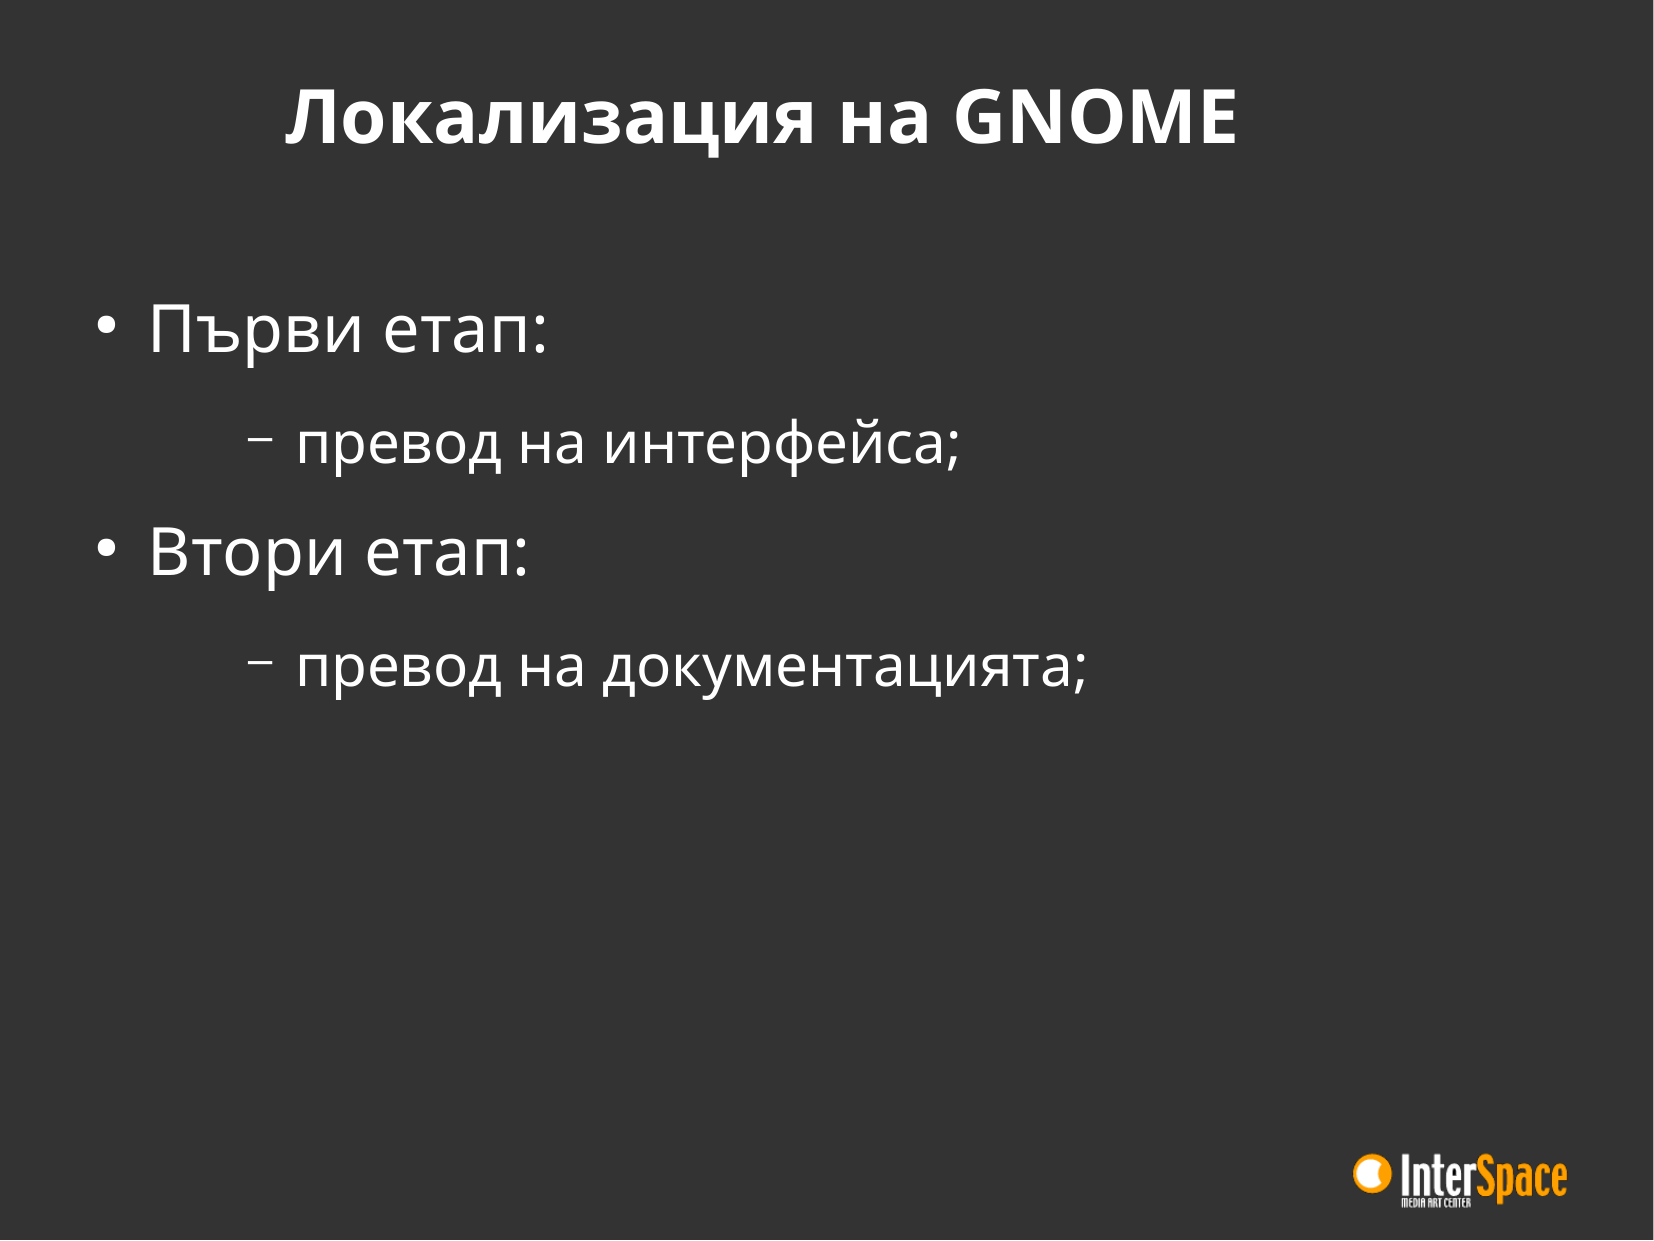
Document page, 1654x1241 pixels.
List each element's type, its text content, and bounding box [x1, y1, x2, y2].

title Локализация на GNOME [0, 72, 1654, 157]
list Първи етап: превод на интерфейса; Втори етап: превод на документацията; [59, 280, 1577, 1241]
